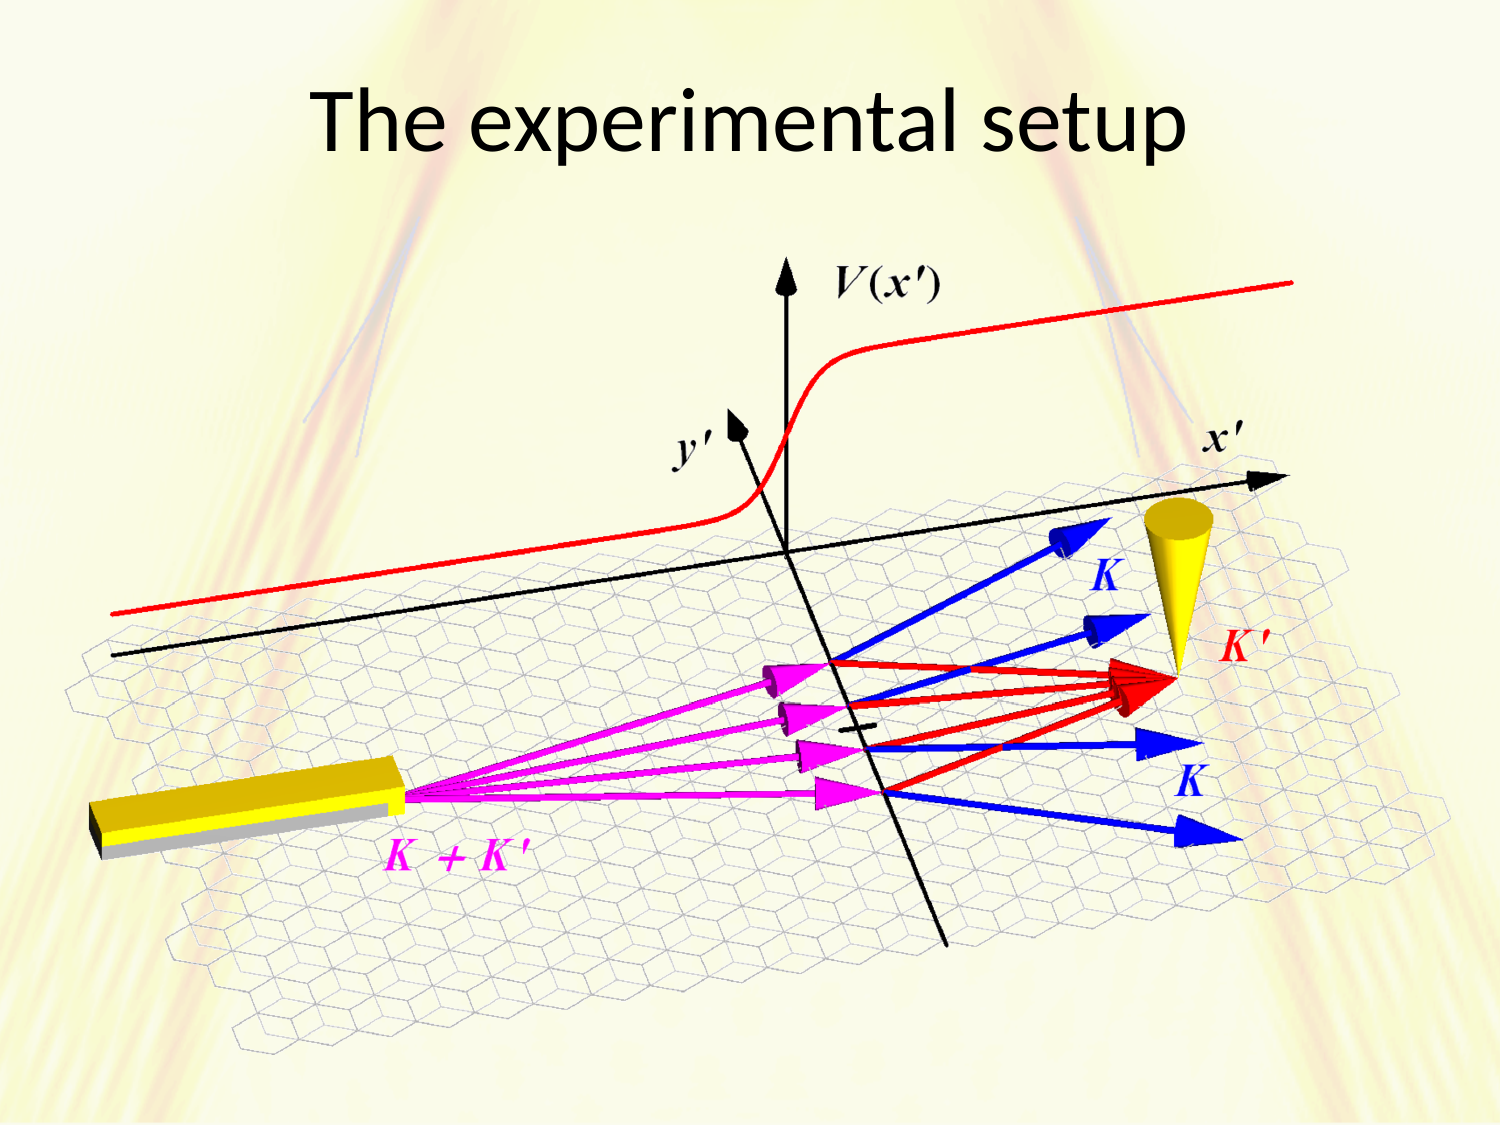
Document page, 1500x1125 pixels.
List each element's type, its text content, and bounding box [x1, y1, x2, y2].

picture [0, 0, 1500, 1125]
title The experimental setup [75, 21, 1426, 209]
